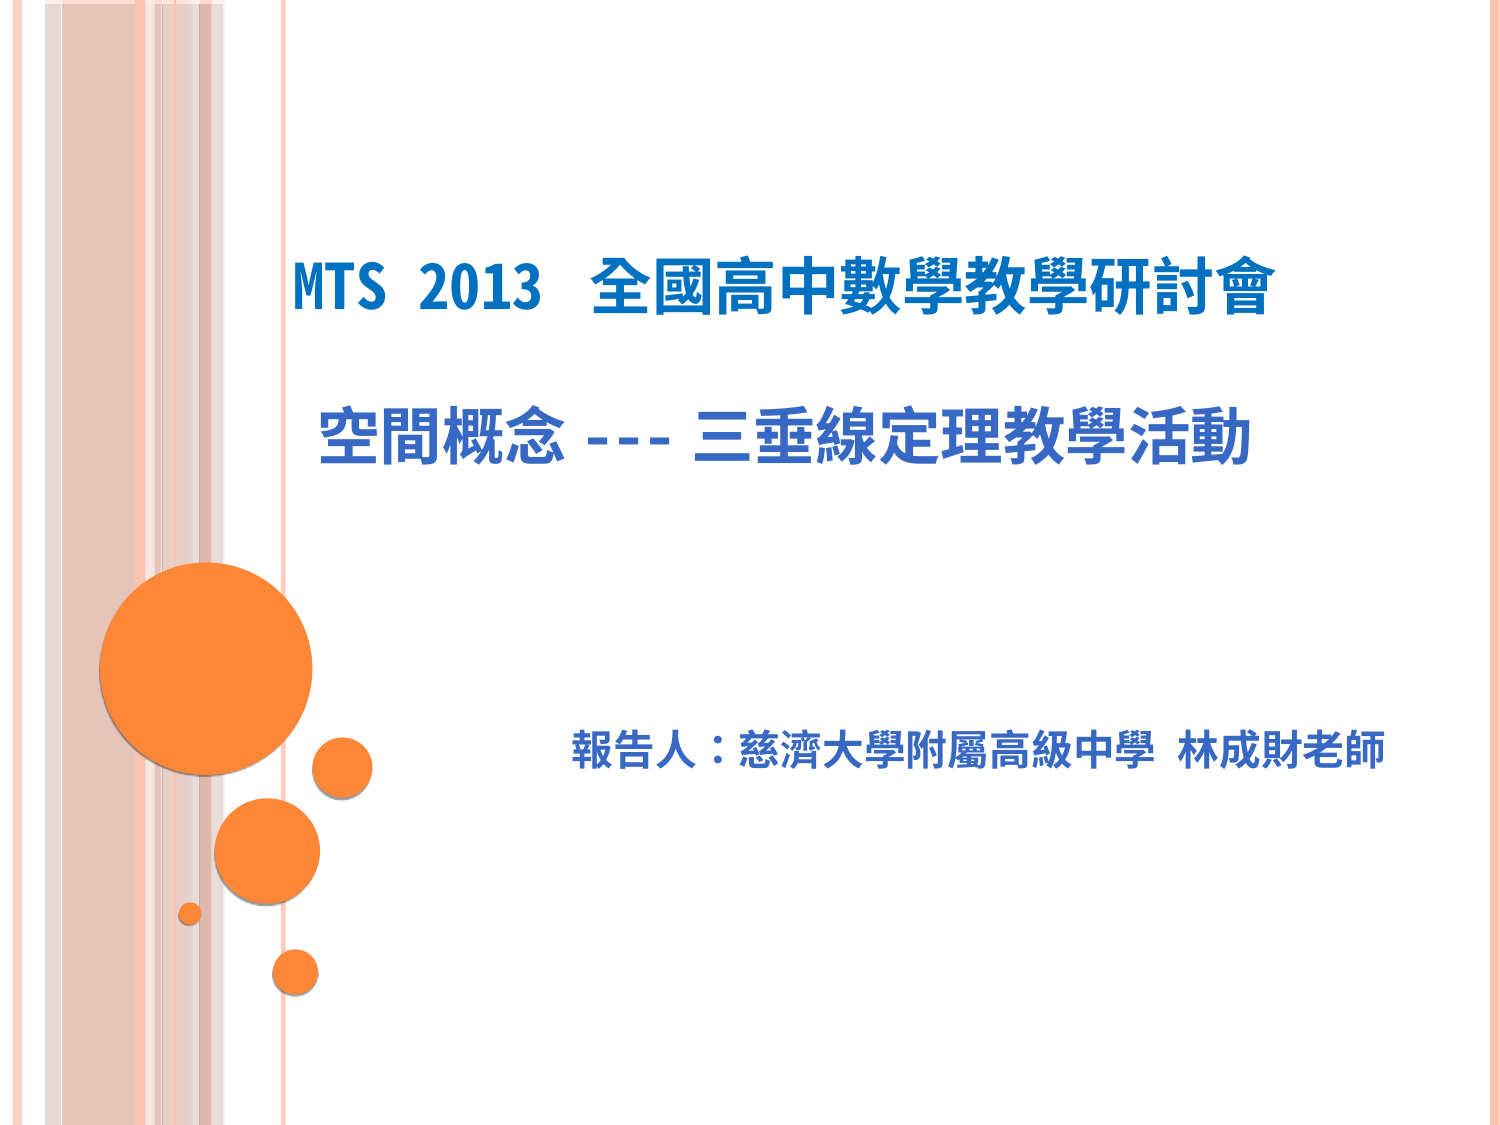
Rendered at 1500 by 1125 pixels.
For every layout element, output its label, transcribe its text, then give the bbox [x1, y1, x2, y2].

subtitle 報告人：慈濟大學附屬高級中學 林成財老師 [395, 716, 1406, 913]
title MTS 2013 全國高中數學教學研討會 空間概念---三垂線定理教學活動 [206, 160, 1365, 480]
